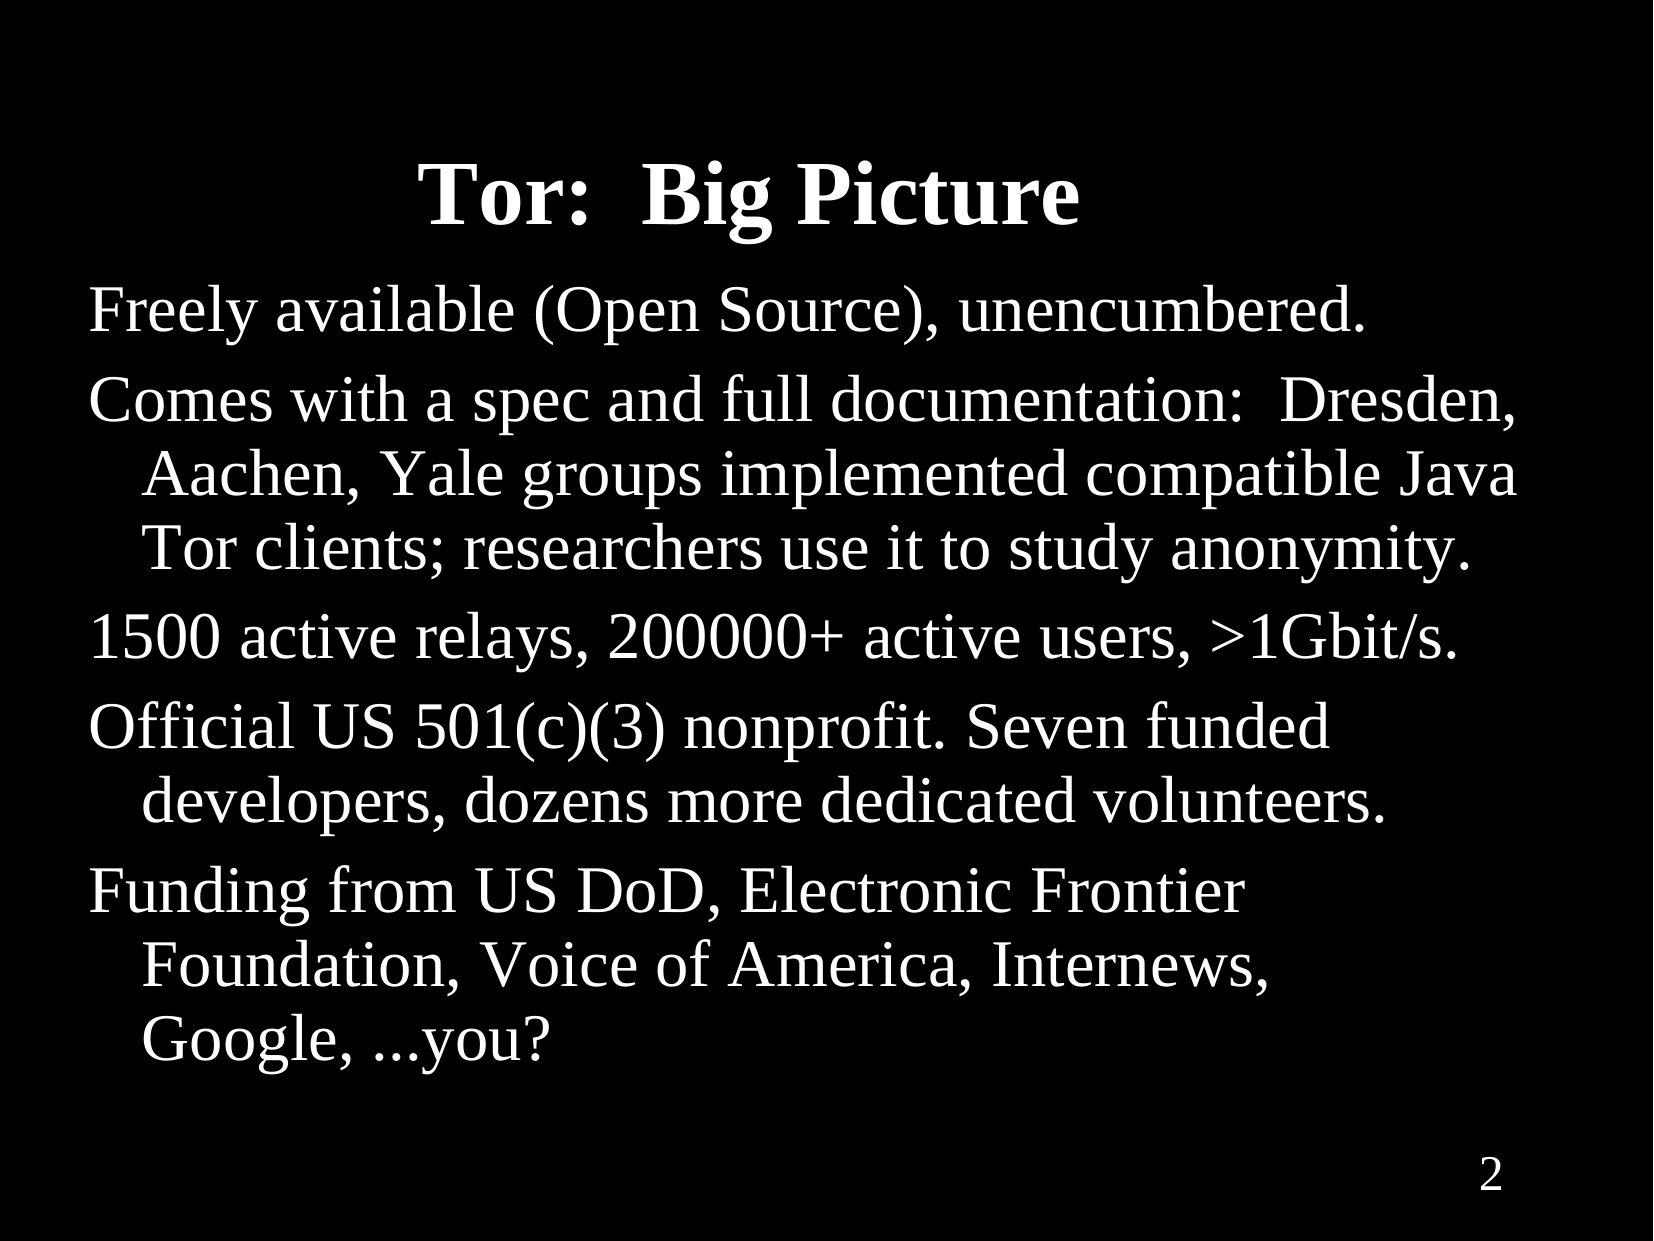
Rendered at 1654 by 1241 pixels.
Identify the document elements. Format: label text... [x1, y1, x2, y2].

title Tor: Big Picture [112, 100, 1388, 271]
list Freely available (Open Source), unencumbered. Comes with a spec and full documentation: Dresden, Aachen, Yale groups implemented compatible Java Tor clients; researchers use it to study anonymity. 1500 active relays, 200000+ active users, >1Gbit/s. Official US 501(c)(3) nonprofit. Seven funded developers, dozens more dedicated volunteers. Funding from US DoD, Electronic Frontier Foundation, Voice of America, Internews, Google, ...you? [70, 271, 1536, 1149]
